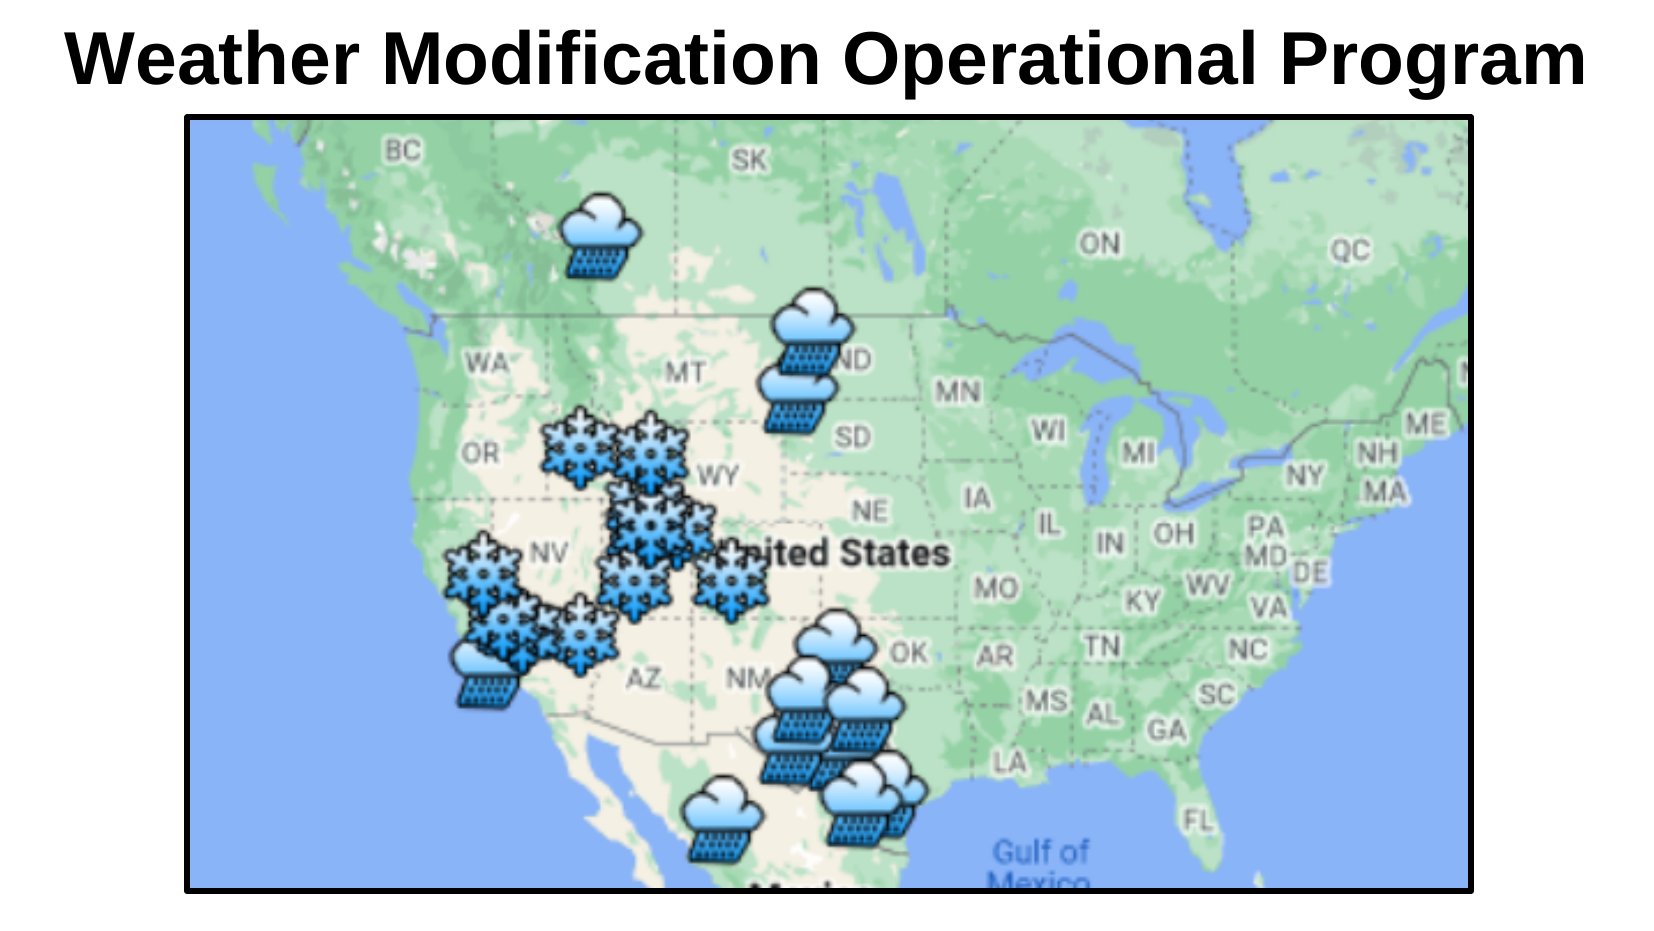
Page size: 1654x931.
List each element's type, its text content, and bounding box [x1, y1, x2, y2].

title Weather Modification Operational Program [0, 7, 1654, 113]
picture [190, 120, 1469, 889]
